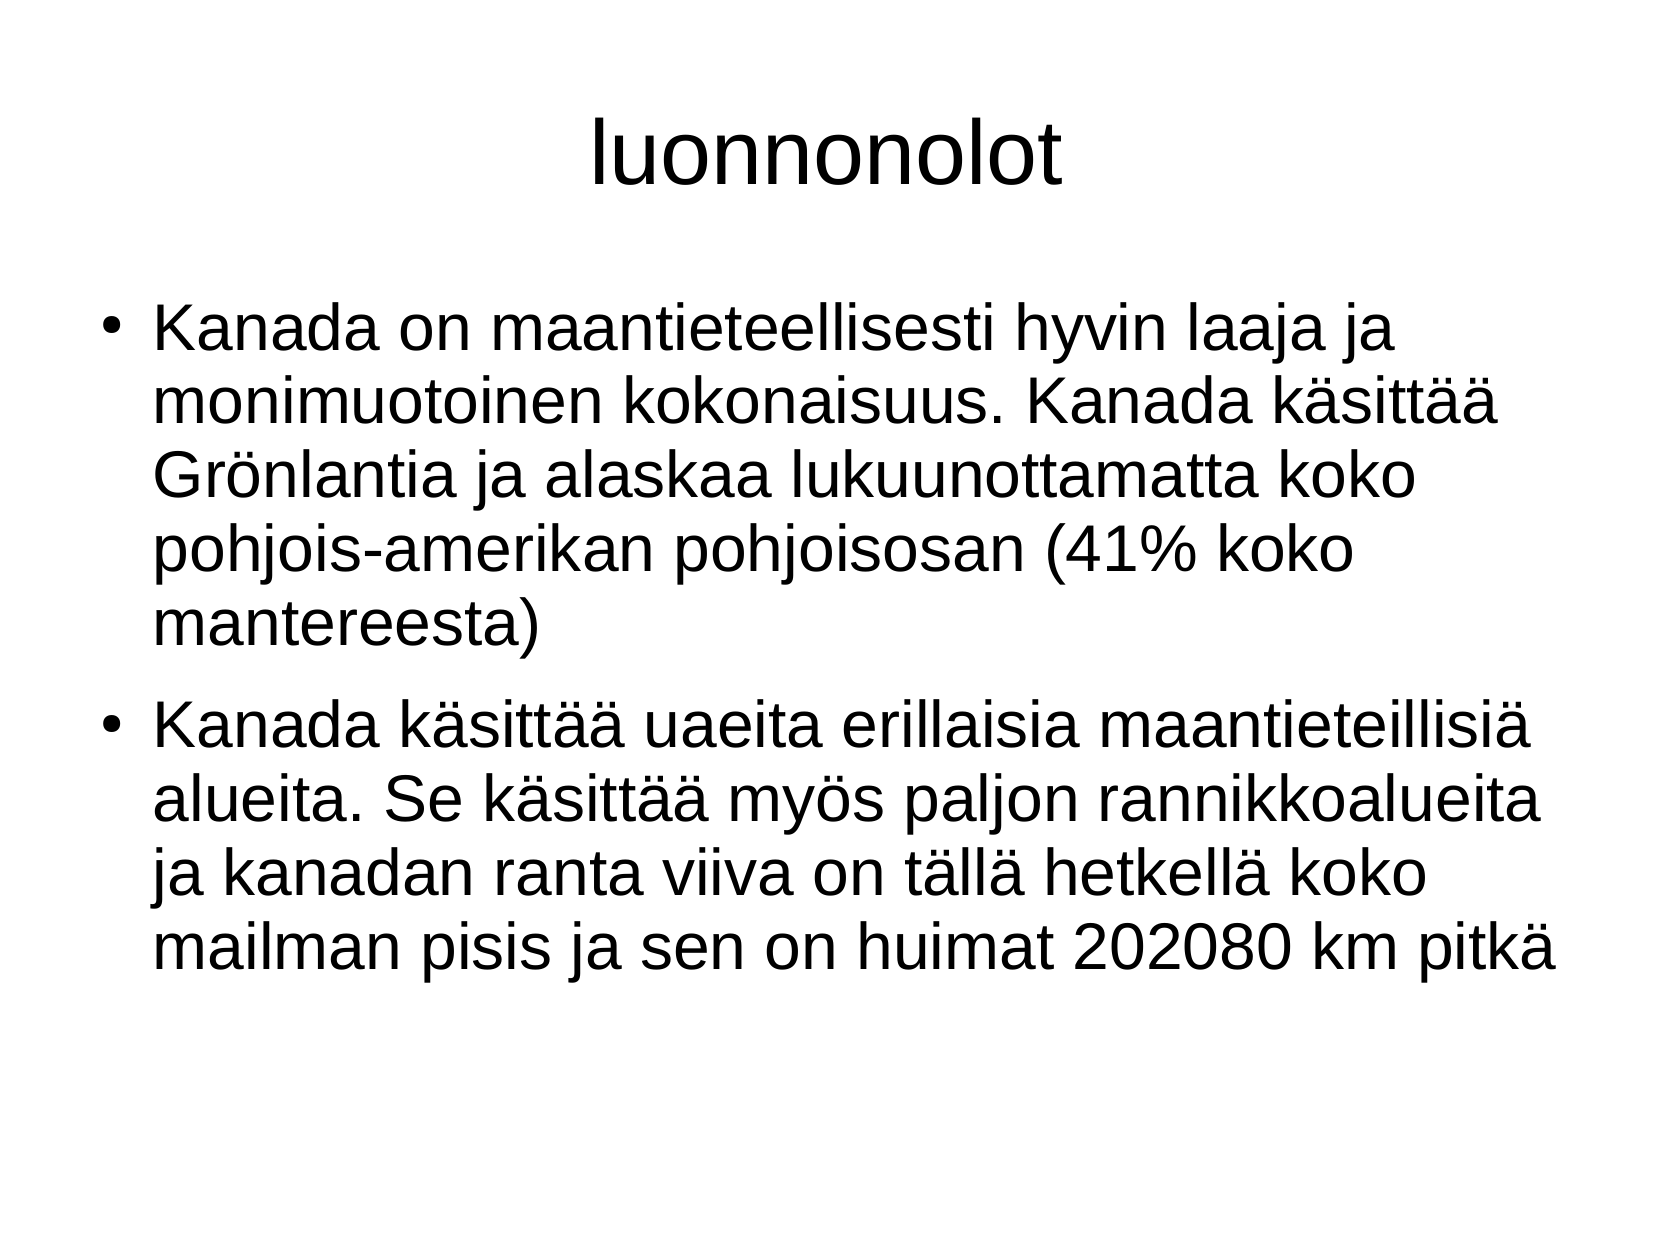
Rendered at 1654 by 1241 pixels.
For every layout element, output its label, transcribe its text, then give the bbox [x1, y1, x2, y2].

list Kanada on maantieteellisesti hyvin laaja ja monimuotoinen kokonaisuus. Kanada käsittää Grönlantia ja alaskaa lukuunottamatta koko pohjois-amerikan pohjoisosan (41% koko mantereesta) Kanada käsittää uaeita erillaisia maantieteillisiä alueita. Se käsittää myös paljon rannikkoalueita ja kanadan ranta viiva on tällä hetkellä koko mailman pisis ja sen on huimat 202080 km pitkä [82, 290, 1571, 1010]
title luonnonolot [82, 49, 1571, 257]
